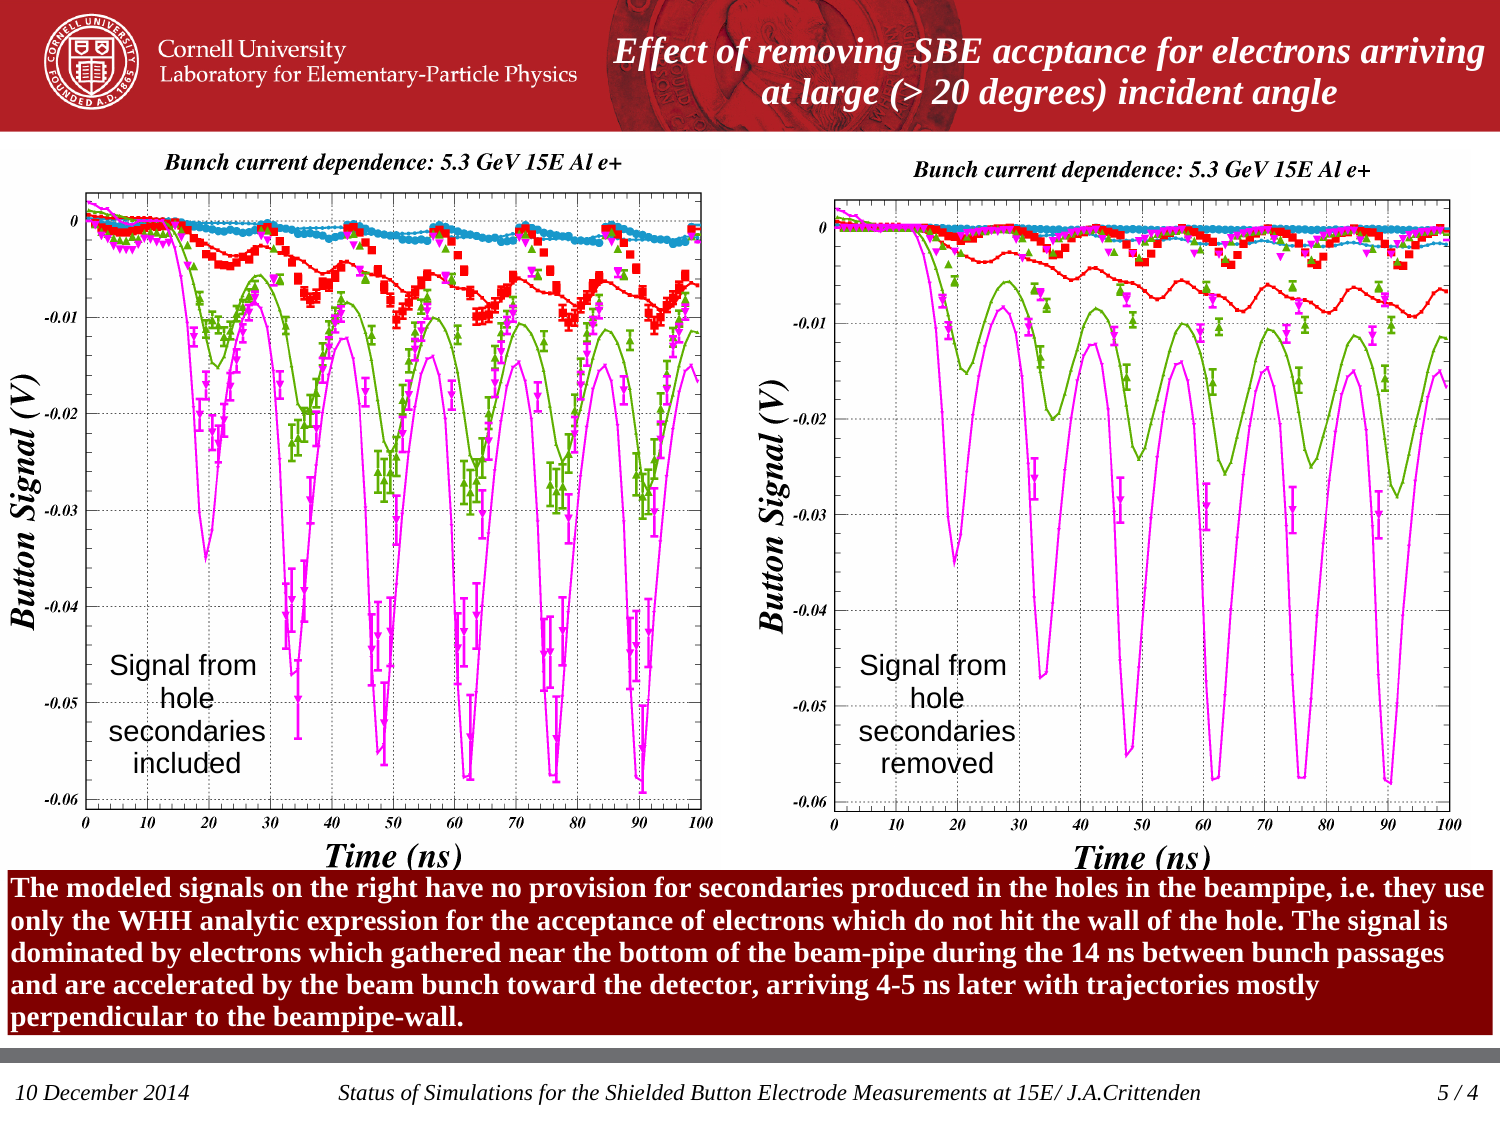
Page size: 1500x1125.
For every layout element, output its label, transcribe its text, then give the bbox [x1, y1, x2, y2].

text_box Signal from hole secondaries included [75, 641, 301, 788]
picture [0, 0, 1500, 132]
picture [0, 149, 721, 881]
title Effect of removing SBE accptance for electrons arriving at large (> 20 degrees) incident angle [600, 7, 1500, 136]
picture [750, 149, 1471, 870]
text_box The modeled signals on the right have no provision for secondaries produced in the holes in the beampipe, i.e. they use only the WHH analytic expression for the acceptance of electrons which do not hit the wall of the hole. The signal is dominated by electrons which gathered near the bottom of the beam-pipe during the 14 ns between bunch passages and are accelerated by the beam bunch toward the detector, arriving 4-5 ns later with trajectories mostly perpendicular to the beampipe-wall. [7, 870, 1493, 1036]
text_box Signal from hole secondaries removed [825, 641, 1051, 788]
